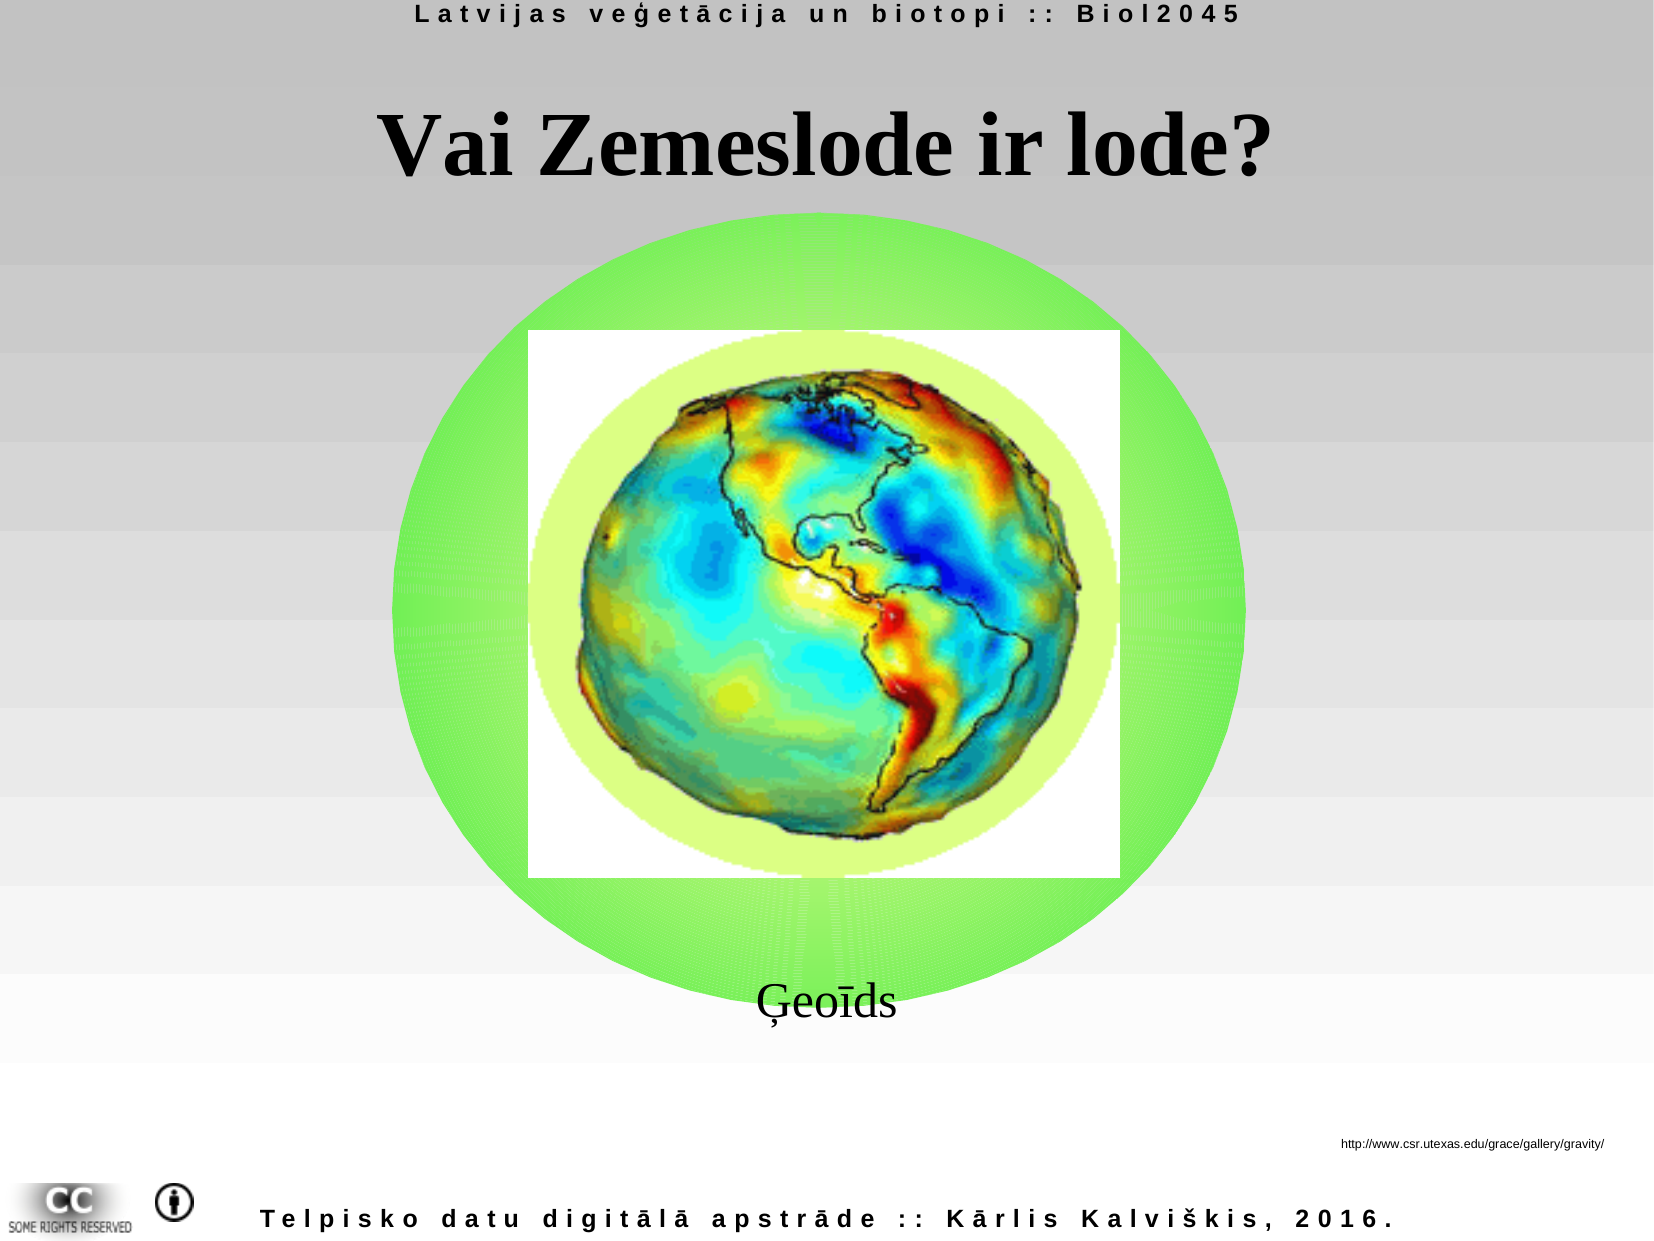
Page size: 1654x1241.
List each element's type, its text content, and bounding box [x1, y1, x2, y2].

text_box [392, 287, 1246, 1004]
title Vai Zemeslode ir lode? [0, 1, 1654, 287]
picture [0, 287, 1654, 1241]
text_box http://www.csr.utexas.edu/grace/gallery/gravity/ [1341, 1137, 1605, 1152]
text_box Ģeoīds [755, 972, 898, 1086]
picture [528, 330, 1120, 878]
